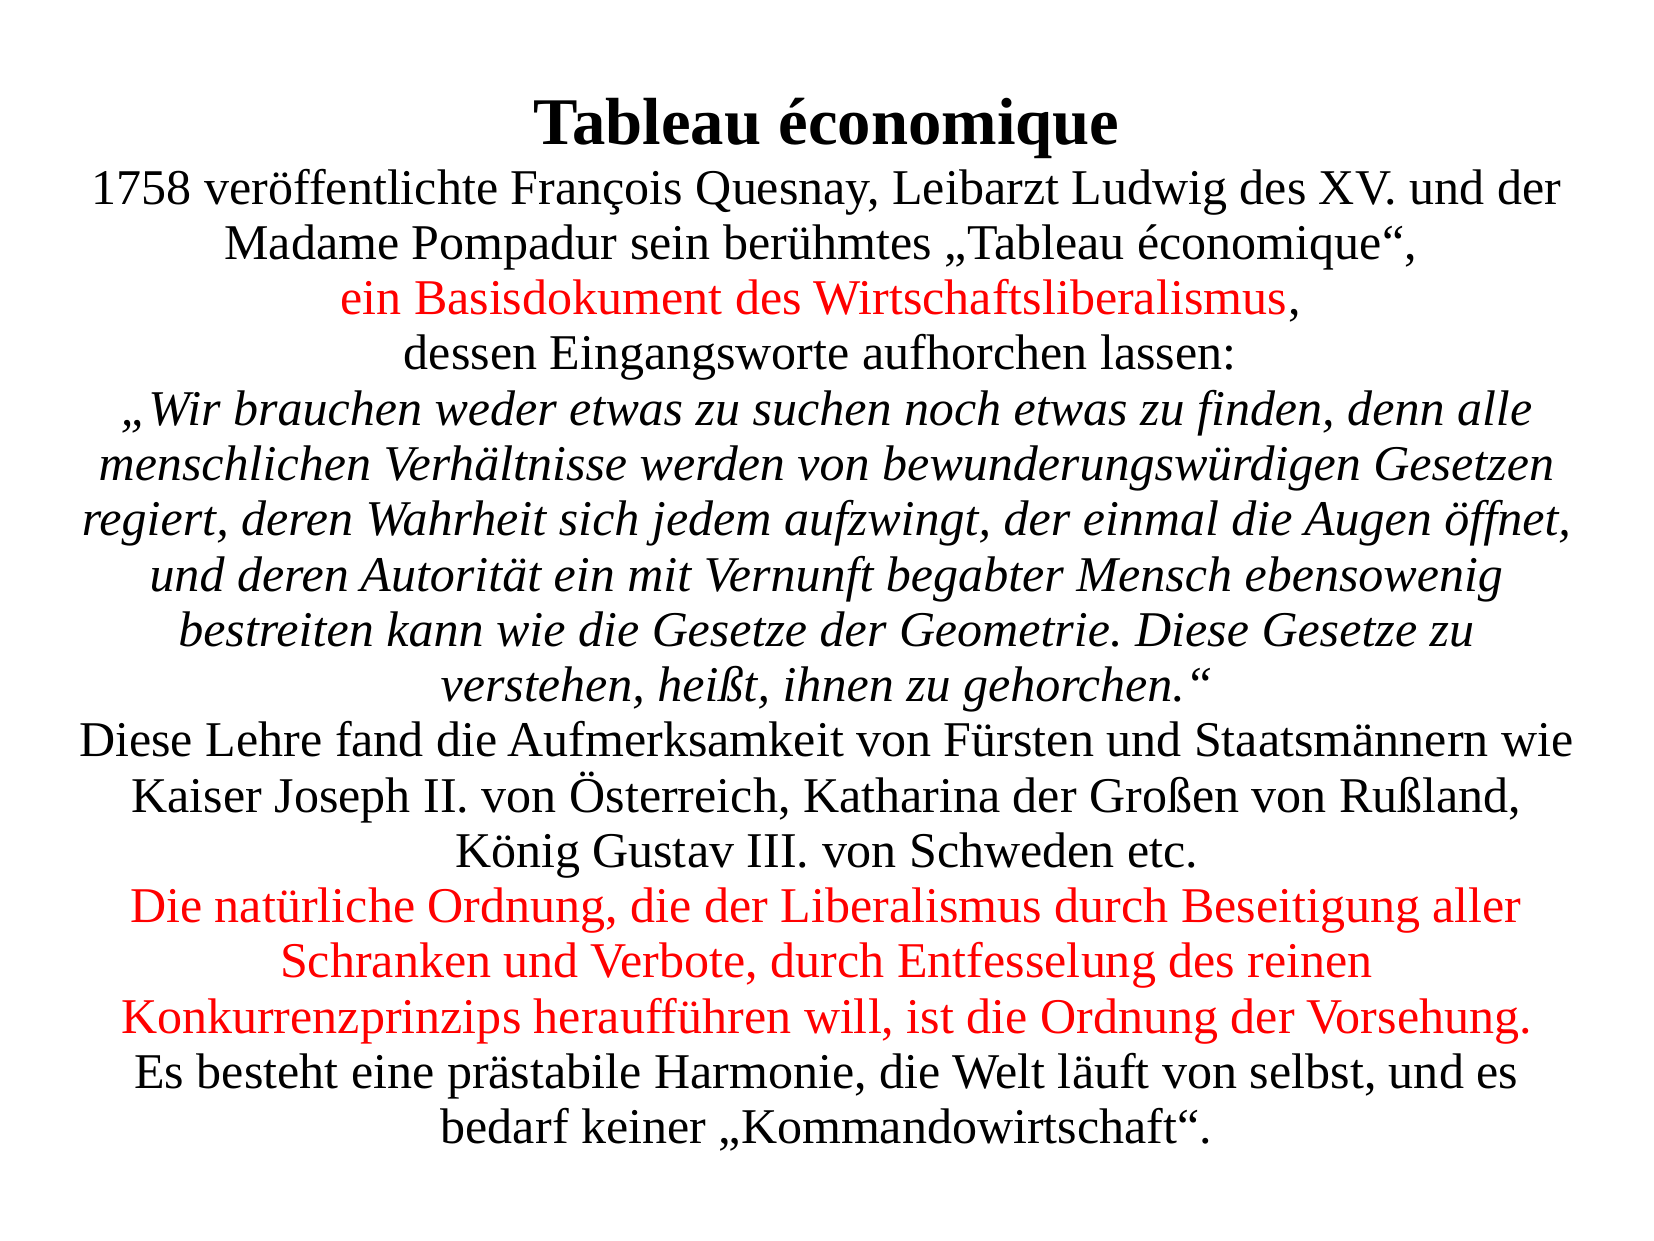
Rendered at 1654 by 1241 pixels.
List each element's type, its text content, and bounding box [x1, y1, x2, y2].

text_box Tableau économique 1758 veröffentlichte François Quesnay, Leibarzt Ludwig des XV. und der Madame Pompadur sein berühmtes „Tableau économique“, ein Basisdokument des Wirtschaftsliberalismus, dessen Eingangsworte aufhorchen lassen: „Wir brauchen weder etwas zu suchen noch etwas zu finden, denn alle menschlichen Verhältnisse werden von bewunderungswürdigen Gesetzen regiert, deren Wahrheit sich jedem aufzwingt, der einmal die Augen öffnet, und deren Autorität ein mit Vernunft begabter Mensch ebensowenig bestreiten kann wie die Gesetze der Geometrie. Diese Gesetze zu verstehen, heißt, ihnen zu gehorchen.“ Diese Lehre fand die Aufmerksamkeit von Fürsten und Staatsmännern wie Kaiser Joseph II. von Österreich, Katharina der Großen von Rußland, König Gustav III. von Schweden etc. Die natürliche Ordnung, die der Liberalismus durch Beseitigung aller Schranken und Verbote, durch Entfesselung des reinen Konkurrenzprinzips heraufführen will, ist die Ordnung der Vorsehung. Es besteht eine prästabile Harmonie, die Welt läuft von selbst, und es bedarf keiner „Kommandowirtschaft“. [59, 78, 1595, 1163]
